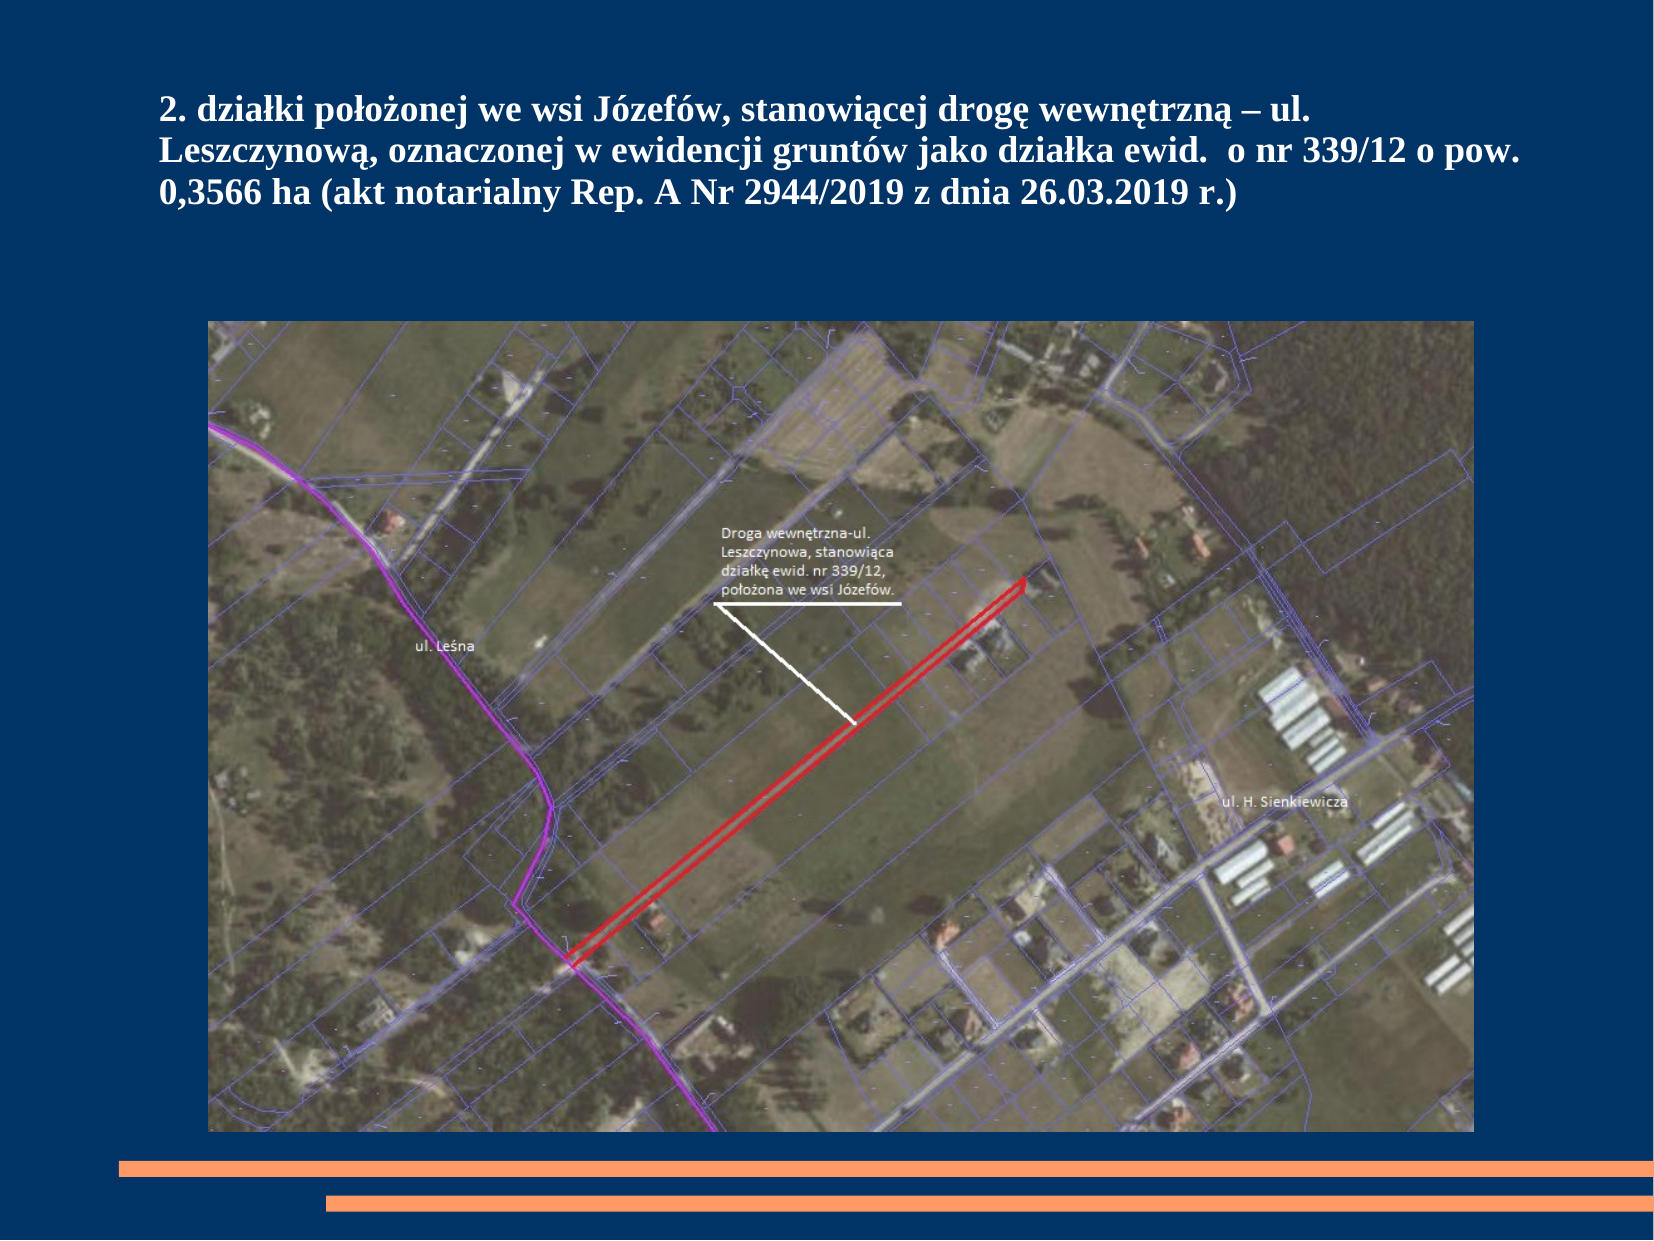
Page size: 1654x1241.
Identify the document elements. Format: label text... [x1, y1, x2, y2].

title 2. działki położonej we wsi Józefów, stanowiącej drogę wewnętrzną – ul. Leszczynową, oznaczonej w ewidencji gruntów jako działka ewid. o nr 339/12 o pow. 0,3566 ha (akt notarialny Rep. A Nr 2944/2019 z dnia 26.03.2019 r.) [121, 46, 1534, 254]
picture [208, 321, 1474, 1132]
